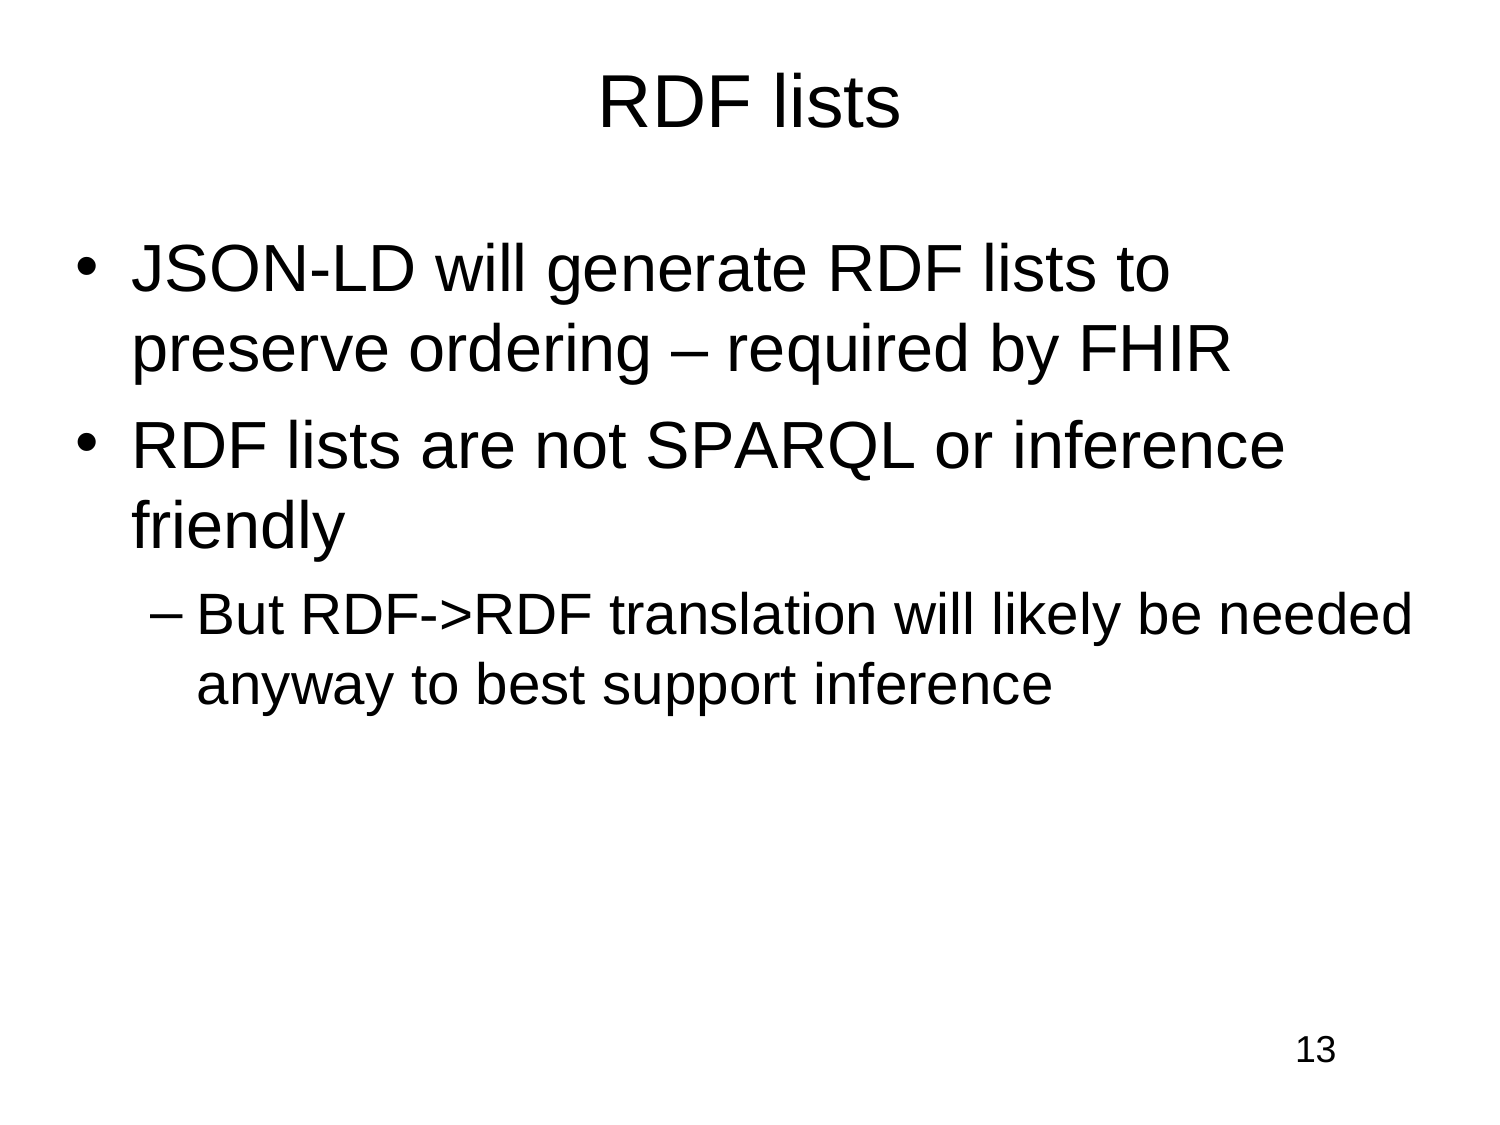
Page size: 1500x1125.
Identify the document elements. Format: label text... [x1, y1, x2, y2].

list JSON-LD will generate RDF lists to preserve ordering – required by FHIR RDF lists are not SPARQL or inference friendly But RDF->RDF translation will likely be needed anyway to best support inference [75, 224, 1426, 878]
title RDF lists [75, 3, 1425, 192]
